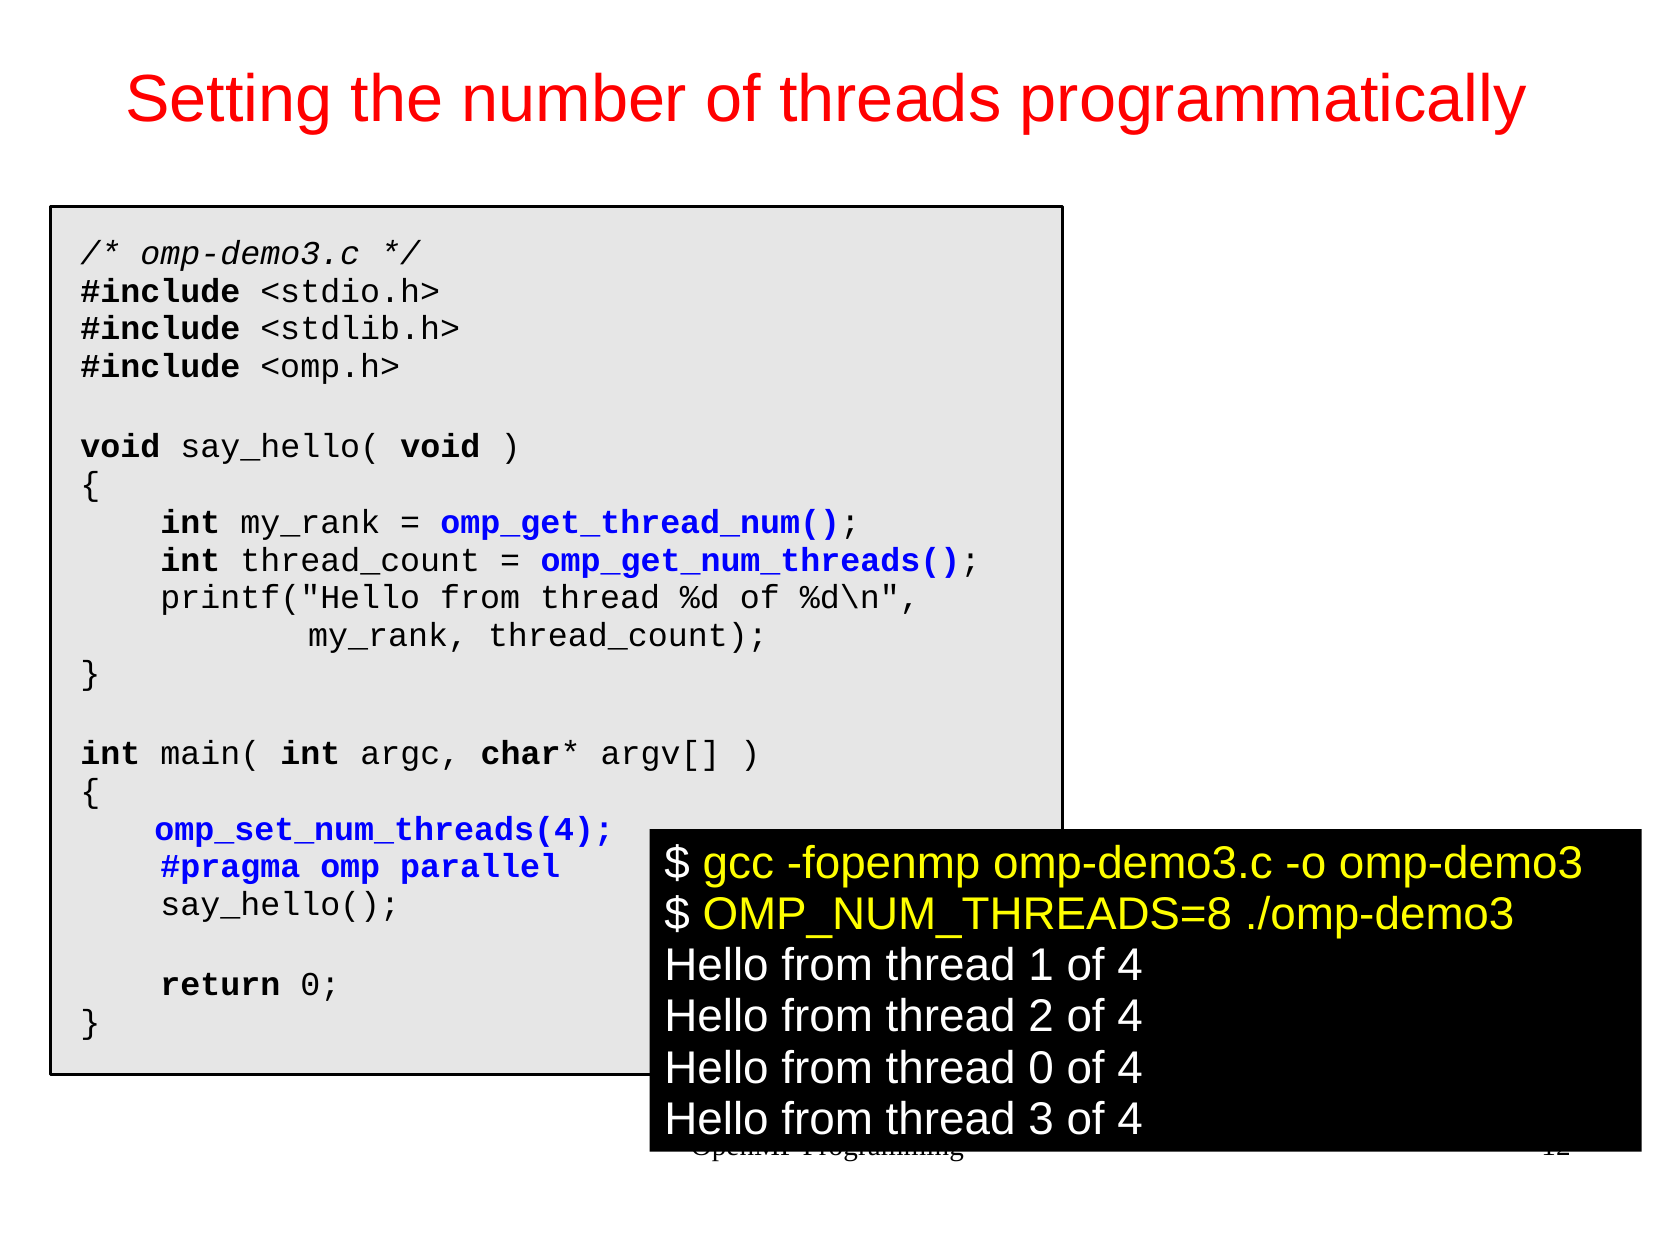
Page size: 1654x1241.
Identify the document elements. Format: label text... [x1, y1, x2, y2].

title Setting the number of threads programmatically [82, 49, 1571, 148]
text_box $ gcc -fopenmp omp-demo3.c -o omp-demo3 $ OMP_NUM_THREADS=8 ./omp-demo3 Hello from thread 1 of 4 Hello from thread 2 of 4 Hello from thread 0 of 4 Hello from thread 3 of 4 [649, 829, 1642, 1152]
text_box /* omp-demo3.c */ #include <stdio.h> #include <stdlib.h> #include <omp.h> void say_hello( void ) { int my_rank = omp_get_thread_num(); int thread_count = omp_get_num_threads(); printf("Hello from thread %d of %d\n", my_rank, thread_count); } int main( int argc, char* argv[] ) { omp_set_num_threads(4); #pragma omp parallel say_hello(); return 0; } [50, 206, 1063, 1075]
